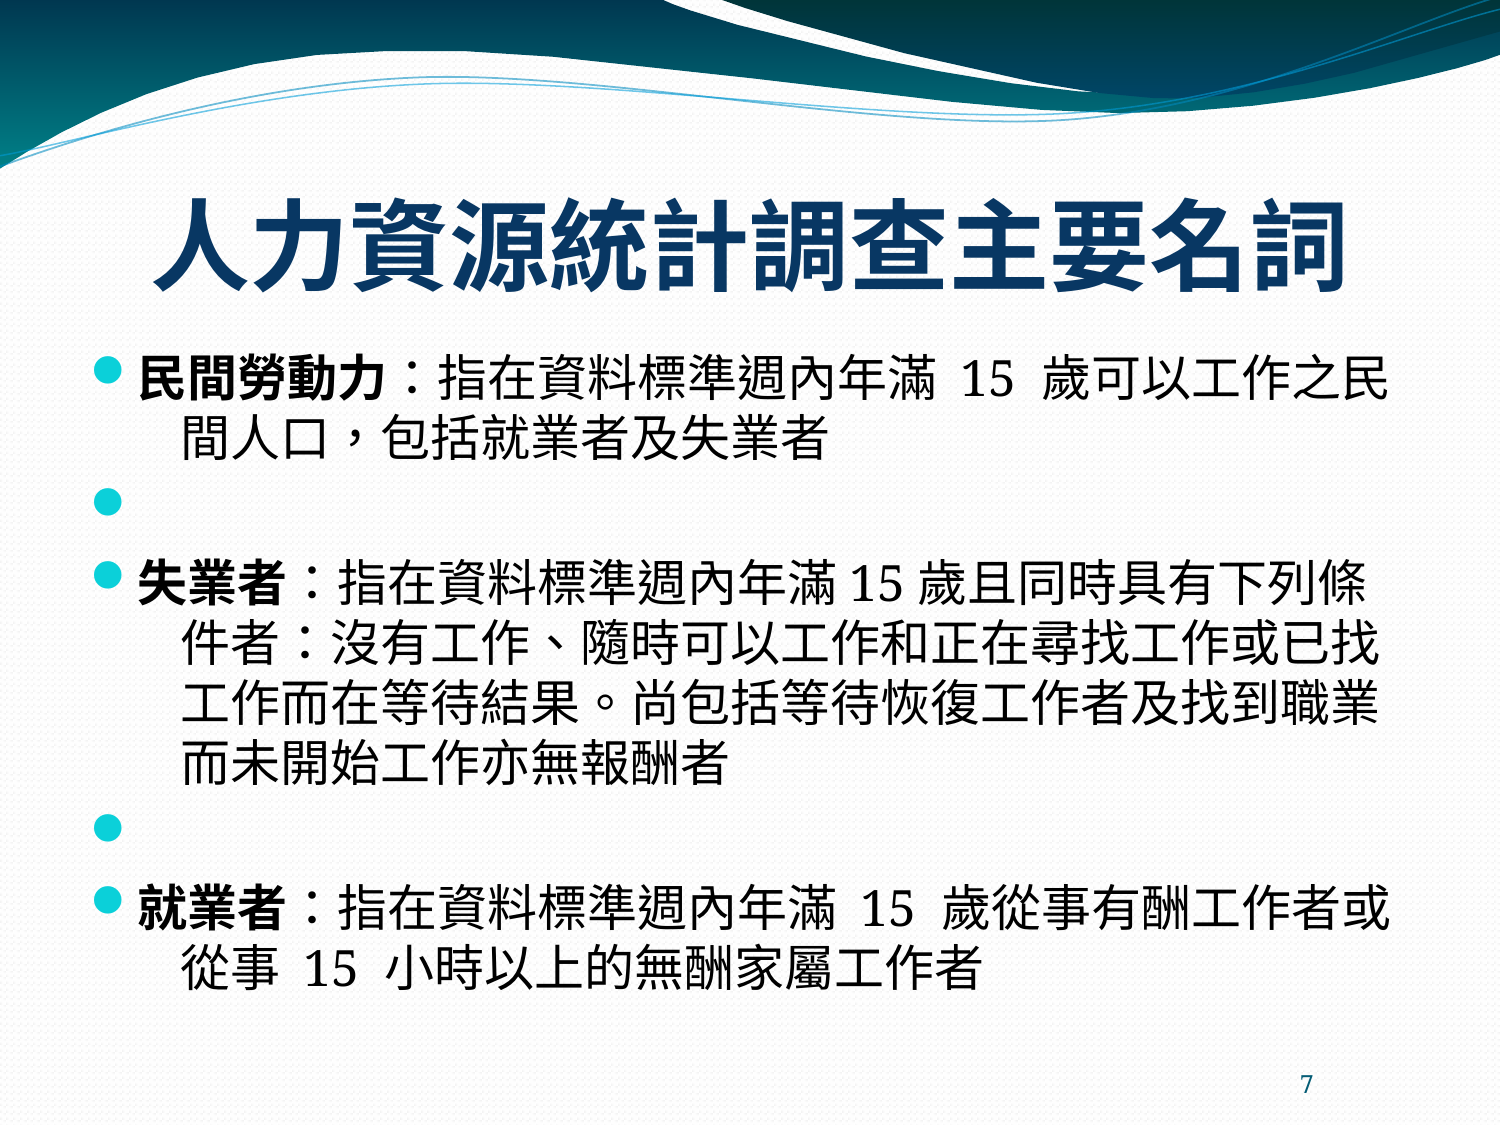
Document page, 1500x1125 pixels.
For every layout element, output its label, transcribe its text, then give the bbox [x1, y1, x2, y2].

title 人力資源統計調查主要名詞 [75, 115, 1426, 304]
list 民間勞動力：指在資料標準週內年滿 15 歲可以工作之民間人口，包括就業者及失業者 失業者：指在資料標準週內年滿15歲且同時具有下列條件者：沒有工作、隨時可以工作和正在尋找工作或已找工作而在等待結果。尚包括等待恢復工作者及找到職業而未開始工作亦無報酬者 就業者：指在資料標準週內年滿 15 歲從事有酬工作者或從事 15 小時以上的無酬家屬工作者 [75, 338, 1426, 1059]
text_box [1299, 1042, 1426, 1103]
